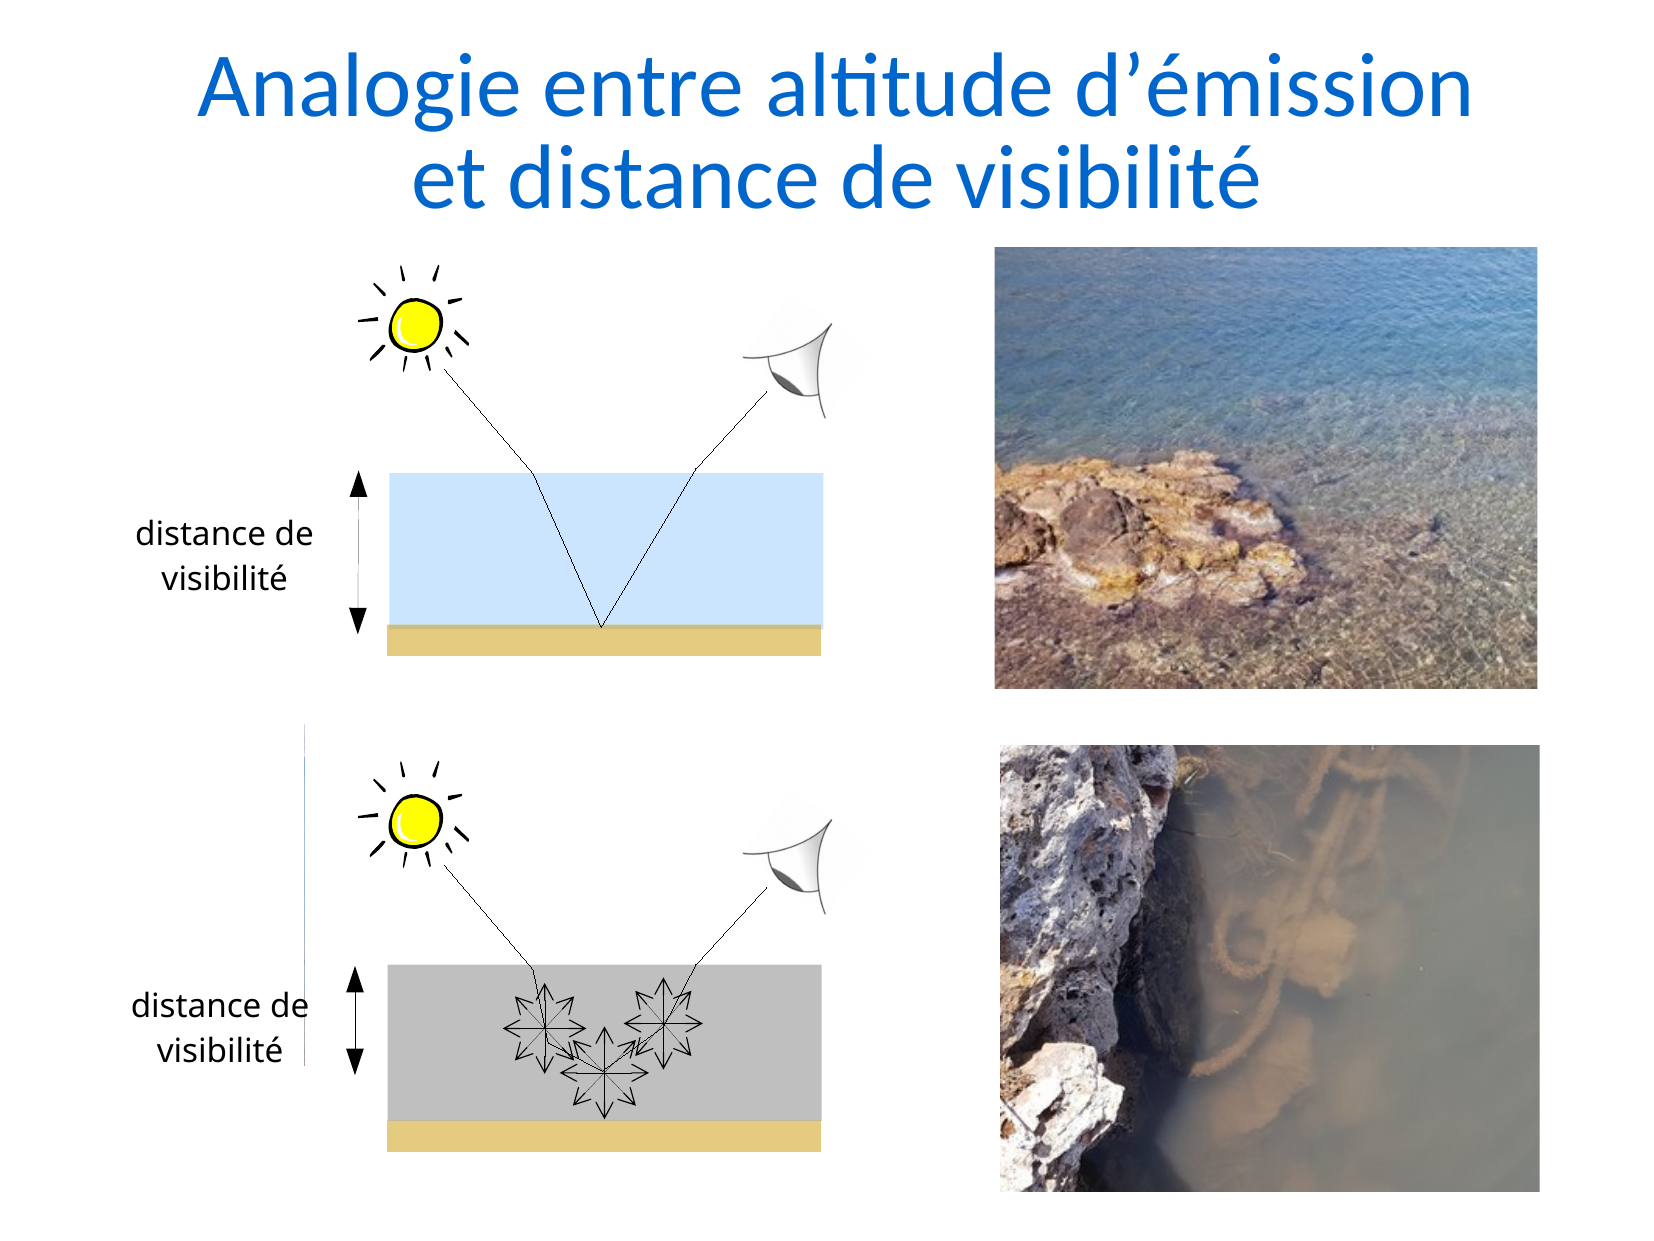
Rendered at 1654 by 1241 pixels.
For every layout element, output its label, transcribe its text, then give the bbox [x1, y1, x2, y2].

picture [1000, 745, 1540, 1192]
text_box [400, 761, 406, 778]
picture [994, 247, 1538, 689]
text_box [566, 1066, 603, 1073]
text_box [402, 355, 408, 372]
text_box Analogie entre altitude d’émission et distance de visibilité [181, 40, 1494, 240]
text_box [453, 825, 470, 843]
text_box distance de visibilité [90, 502, 360, 595]
picture [304, 724, 911, 1066]
text_box [425, 851, 431, 867]
text_box [373, 778, 386, 793]
text_box [425, 355, 431, 371]
text_box [369, 344, 386, 362]
text_box [432, 264, 440, 282]
text_box [369, 840, 386, 858]
text_box [447, 297, 463, 305]
text_box [387, 473, 824, 656]
text_box [432, 760, 440, 778]
text_box [358, 317, 379, 323]
text_box [447, 793, 463, 801]
text_box [400, 265, 406, 282]
text_box [445, 842, 453, 854]
picture [742, 292, 873, 419]
text_box [606, 1066, 643, 1073]
text_box [453, 329, 470, 347]
text_box [388, 793, 444, 849]
text_box [358, 813, 379, 819]
text_box [388, 297, 444, 353]
text_box [445, 346, 453, 358]
text_box [373, 282, 386, 297]
text_box [387, 1066, 822, 1152]
text_box [402, 851, 408, 868]
text_box distance de visibilité [85, 974, 355, 1067]
